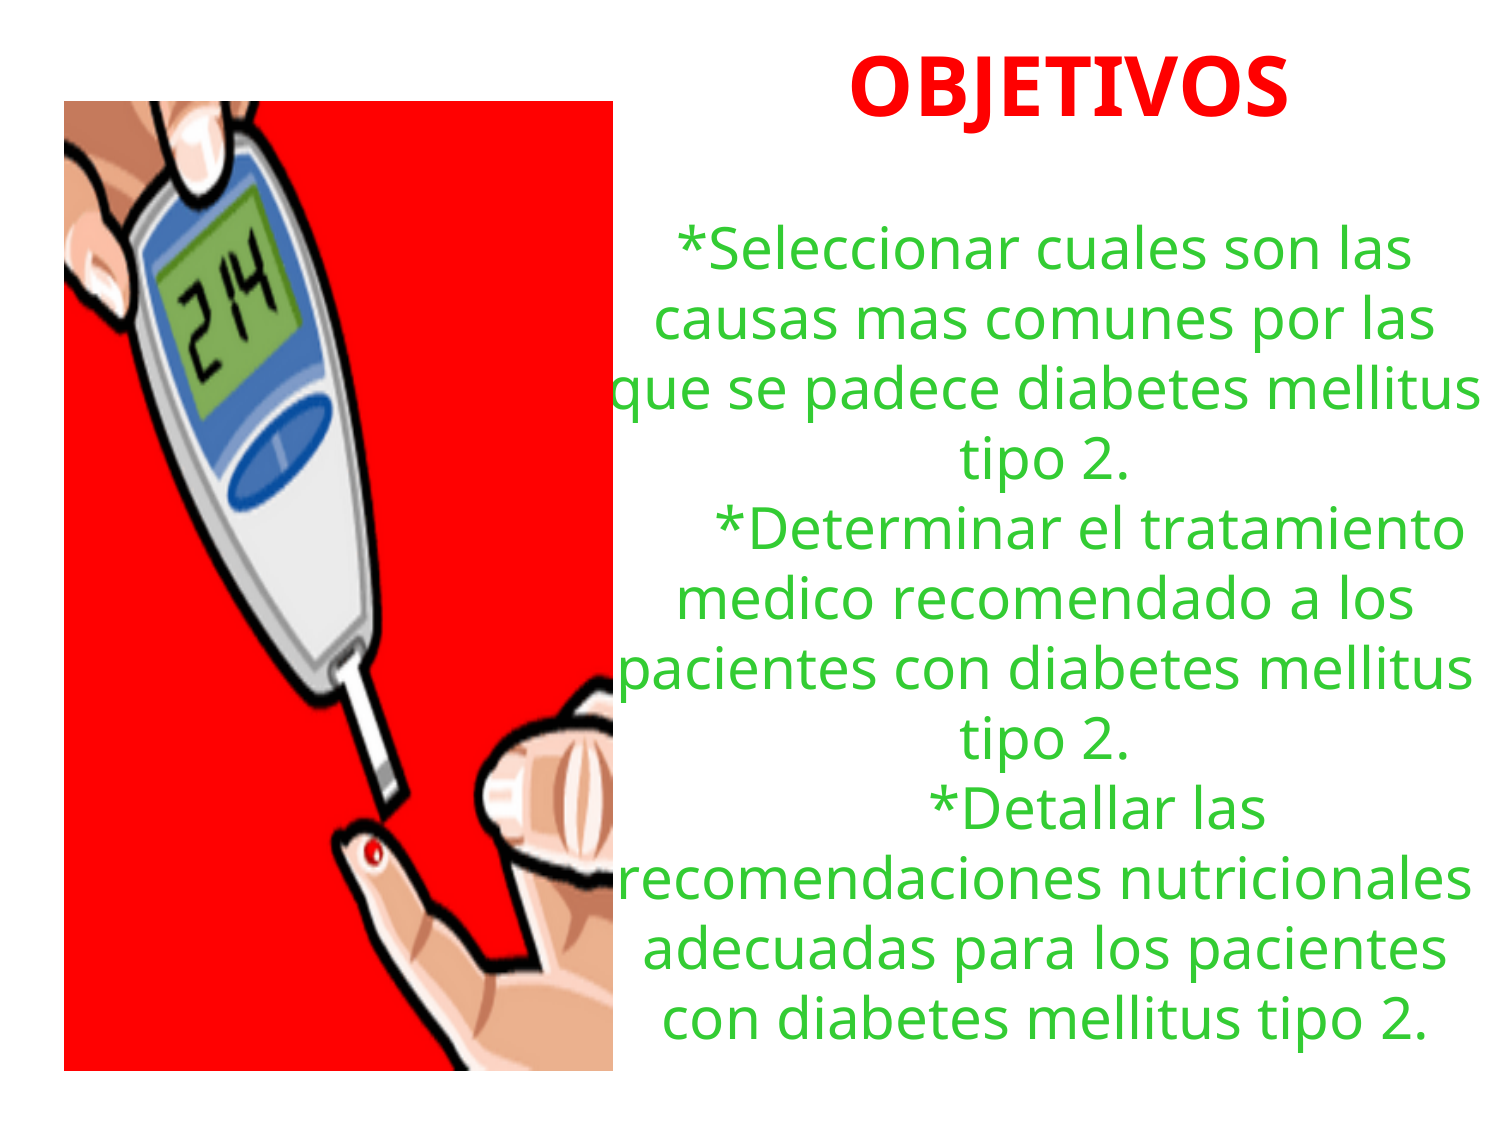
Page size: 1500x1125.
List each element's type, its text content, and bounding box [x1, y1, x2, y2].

picture [64, 101, 613, 1071]
text_box OBJETIVOS [833, 25, 1306, 141]
title *Seleccionar cuales son las causas mas comunes por las que se padece diabetes mellitus tipo 2. *Determinar el tratamiento medico recomendado a los pacientes con diabetes mellitus tipo 2. *Detallar las recomendaciones nutricionales adecuadas para los pacientes con diabetes mellitus tipo 2. [590, 147, 1500, 1115]
